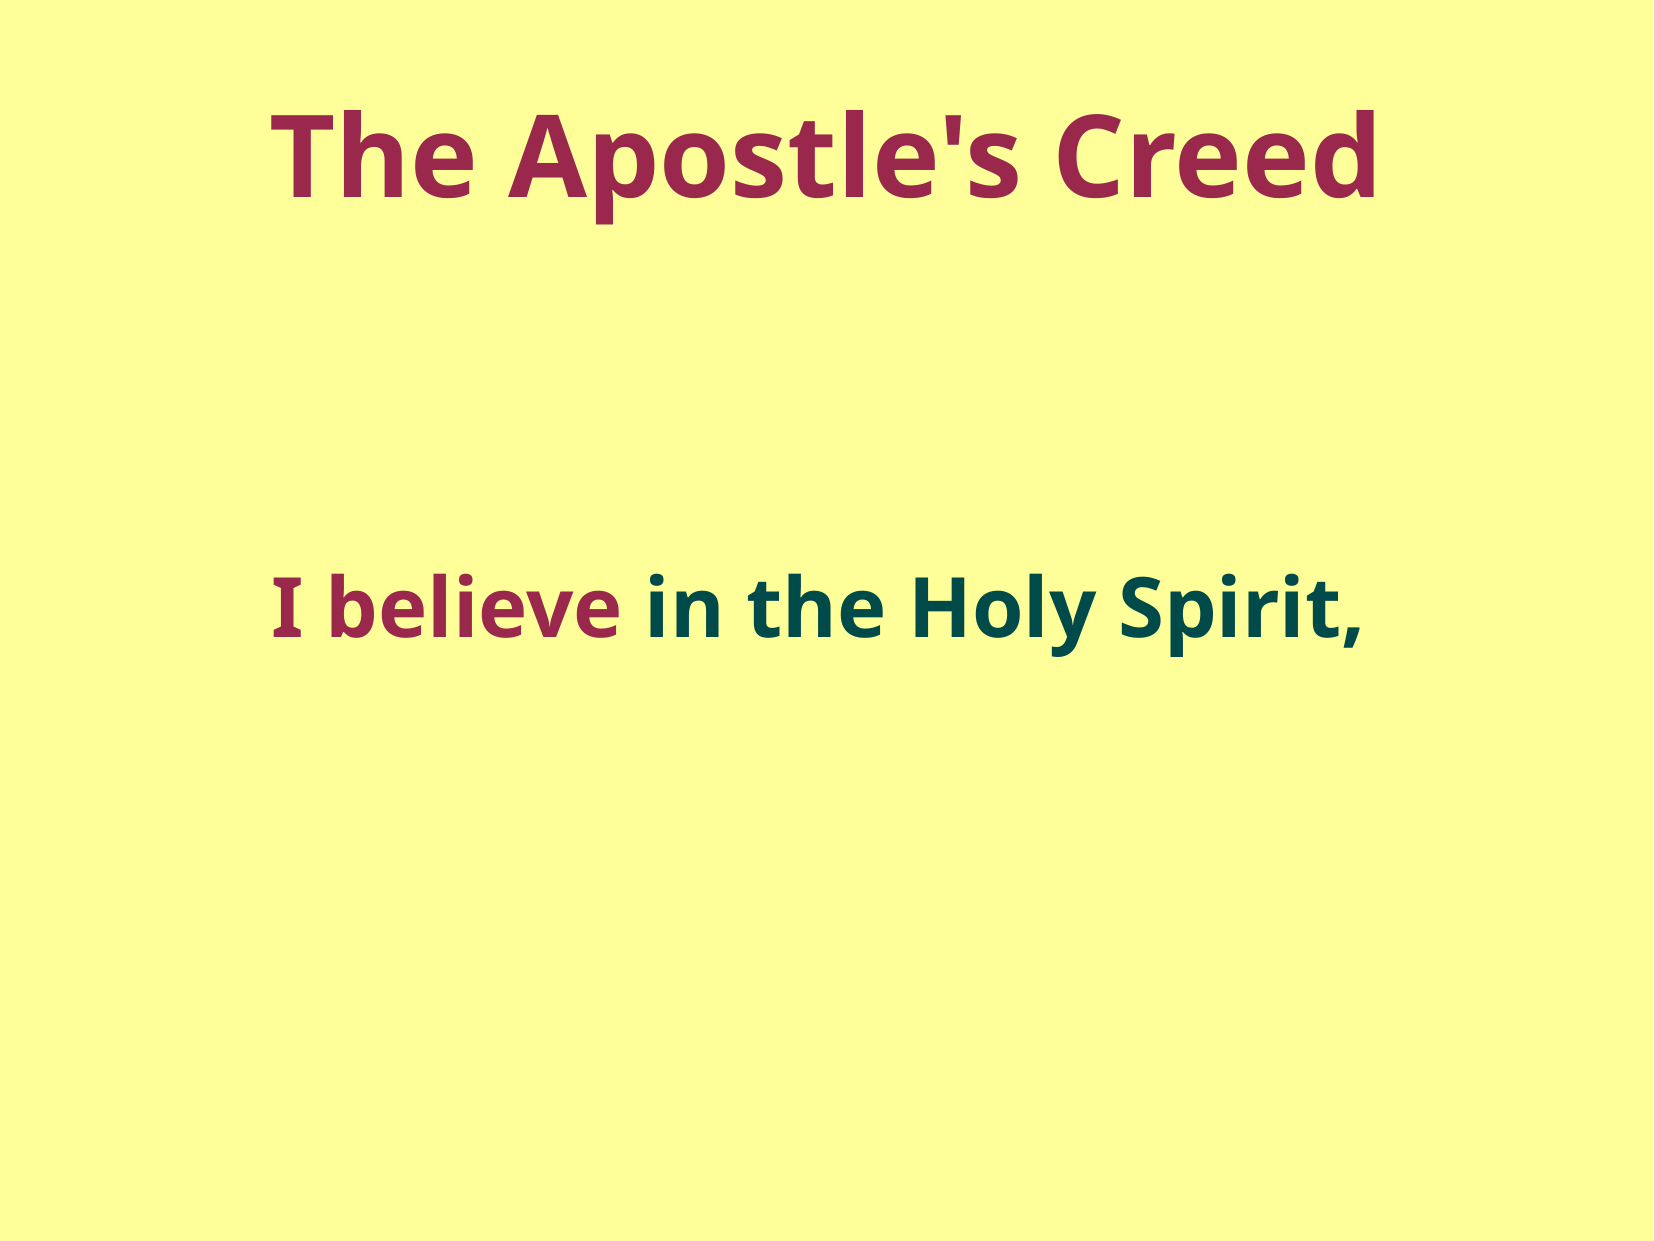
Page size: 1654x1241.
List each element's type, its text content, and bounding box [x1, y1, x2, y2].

title The Apostle's Creed [82, 49, 1571, 257]
text_box I believe in the Holy Spirit, [74, 309, 1563, 826]
